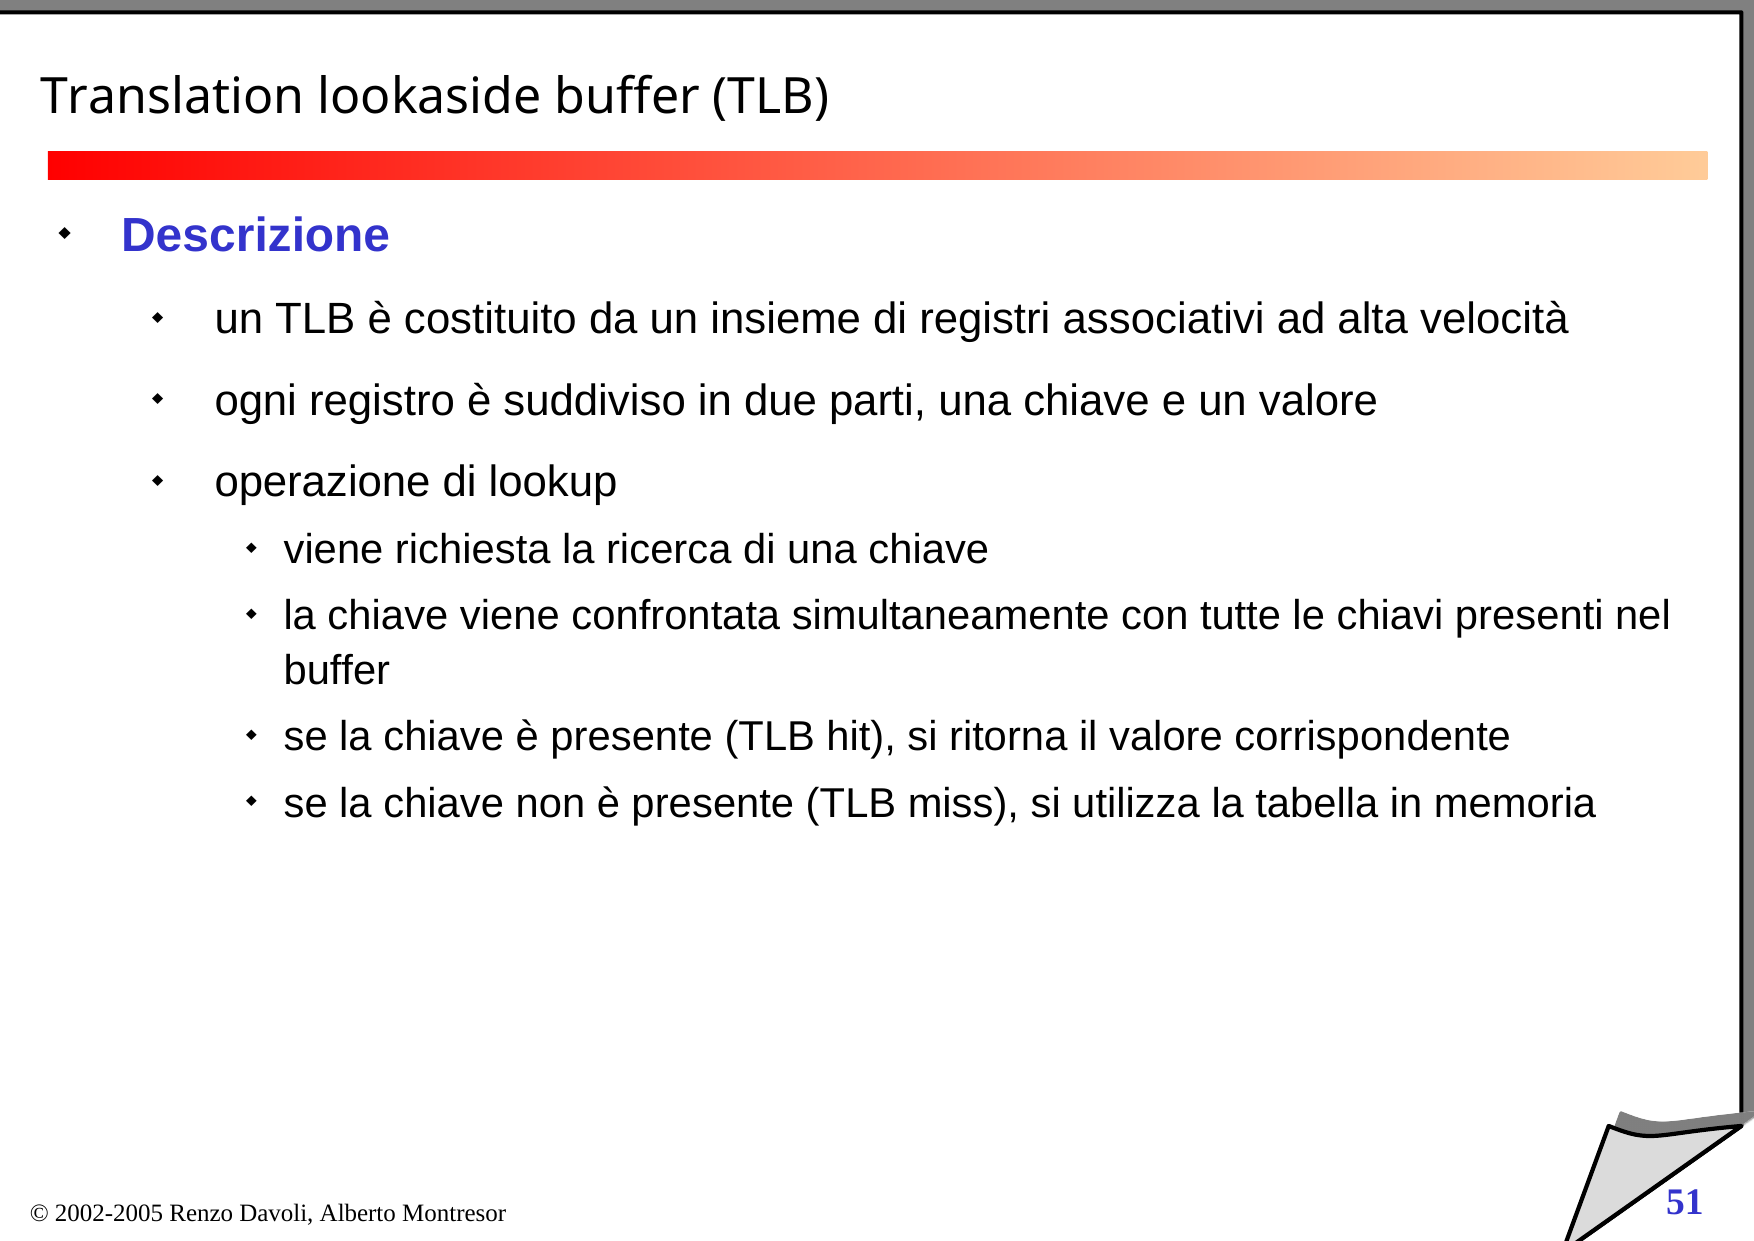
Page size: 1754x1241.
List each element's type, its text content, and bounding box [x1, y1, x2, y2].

title Translation lookaside buffer (TLB) [40, 49, 1714, 144]
text_box MMU [750, 152, 754, 179]
list Descrizione un TLB è costituito da un insieme di registri associativi ad alta velocità ogni registro è suddiviso in due parti, una chiave e un valore operazione di lookup viene richiesta la ricerca di una chiave la chiave viene confrontata simultaneamente con tutte le chiavi presenti nel buffer se la chiave è presente (TLB hit), si ritorna il valore corrispondente se la chiave non è presente (TLB miss), si utilizza la tabella in memoria [58, 206, 1696, 1075]
